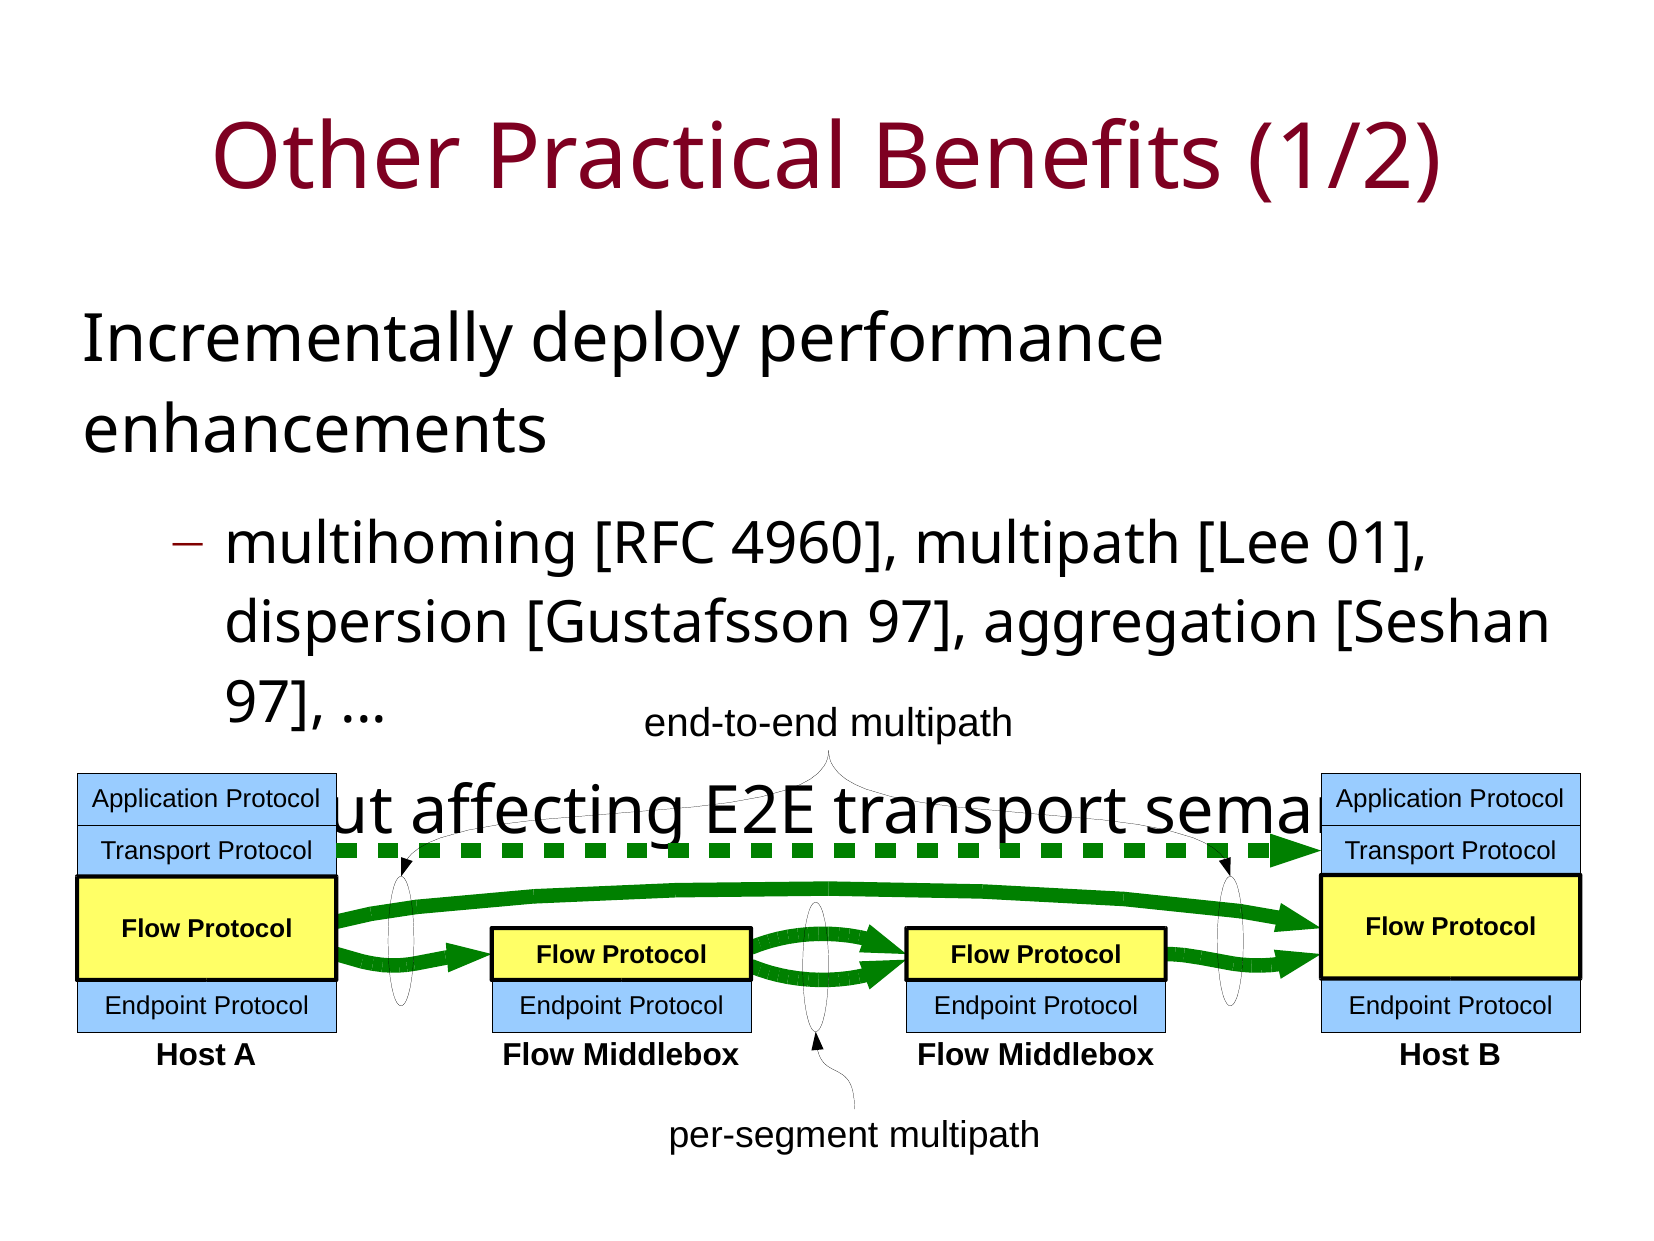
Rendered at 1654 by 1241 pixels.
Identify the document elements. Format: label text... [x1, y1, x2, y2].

picture [75, 695, 1584, 1163]
title Other Practical Benefits (1/2) [82, 56, 1571, 250]
list Incrementally deploy performance enhancements multihoming [RFC 4960], multipath [Lee 01], dispersion [Gustafsson 97], aggregation [Seshan 97], ... … without affecting E2E transport semantics! [82, 290, 1571, 631]
